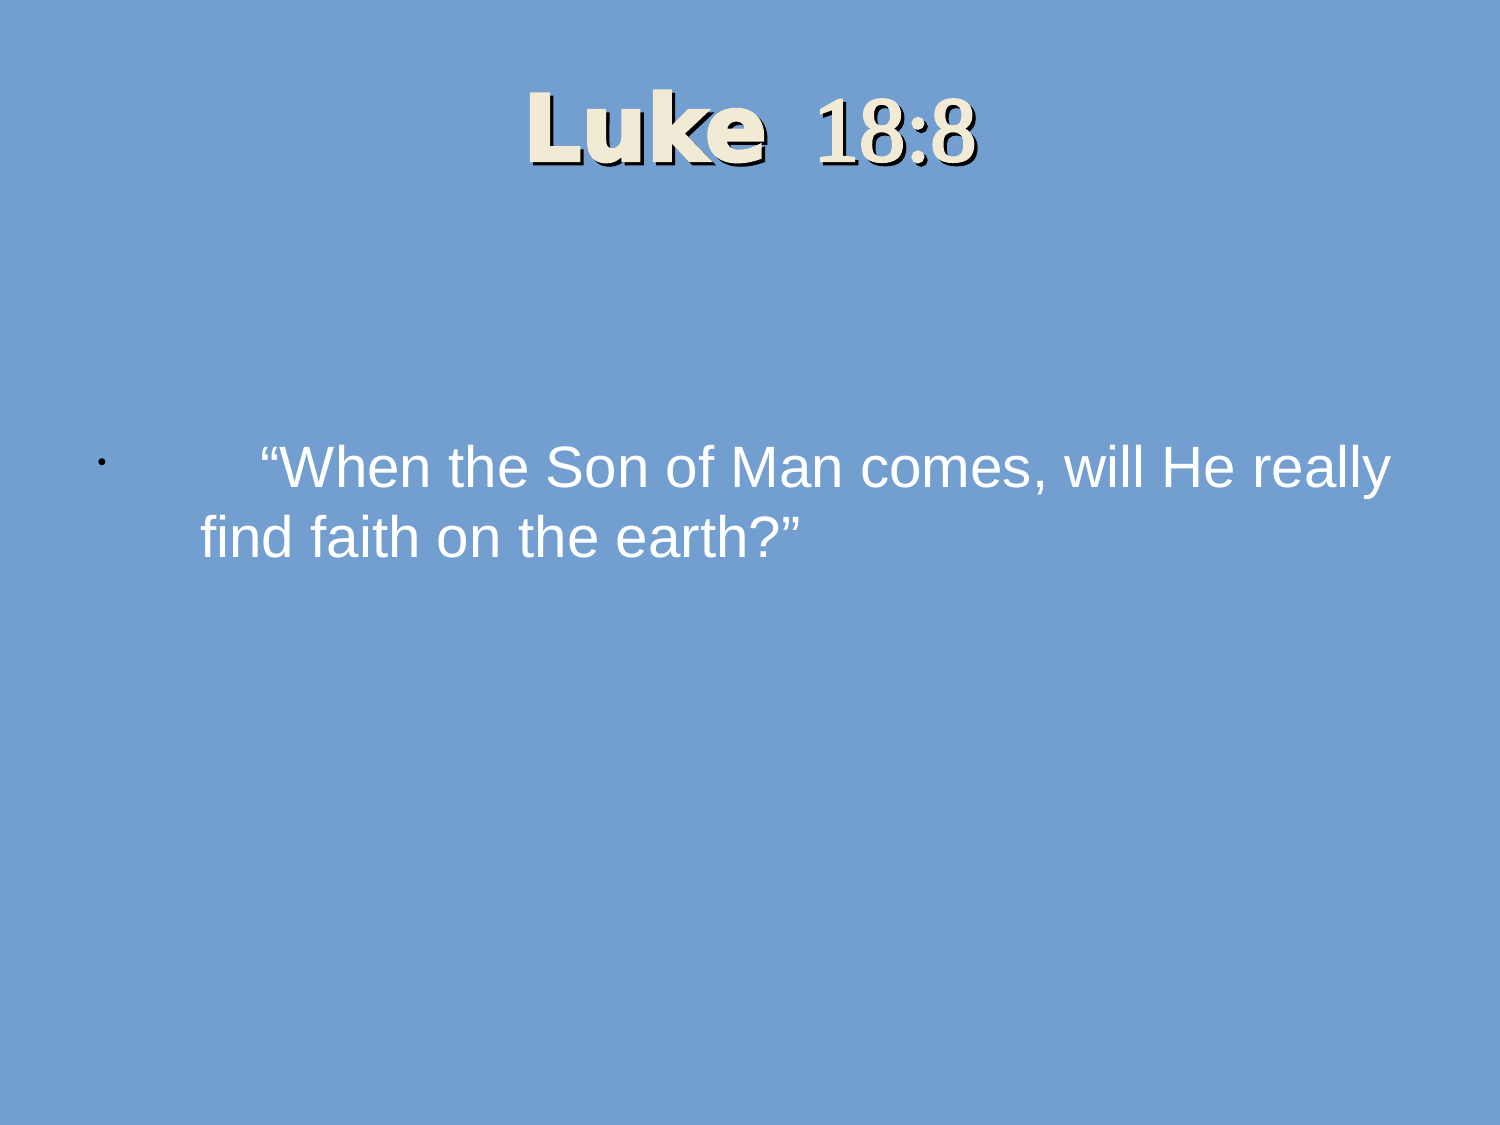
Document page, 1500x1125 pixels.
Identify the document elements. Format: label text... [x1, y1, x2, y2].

list “When the Son of Man comes, will He really find faith on the earth?” [75, 425, 1426, 1125]
title Luke 18:8 [75, 44, 1426, 233]
